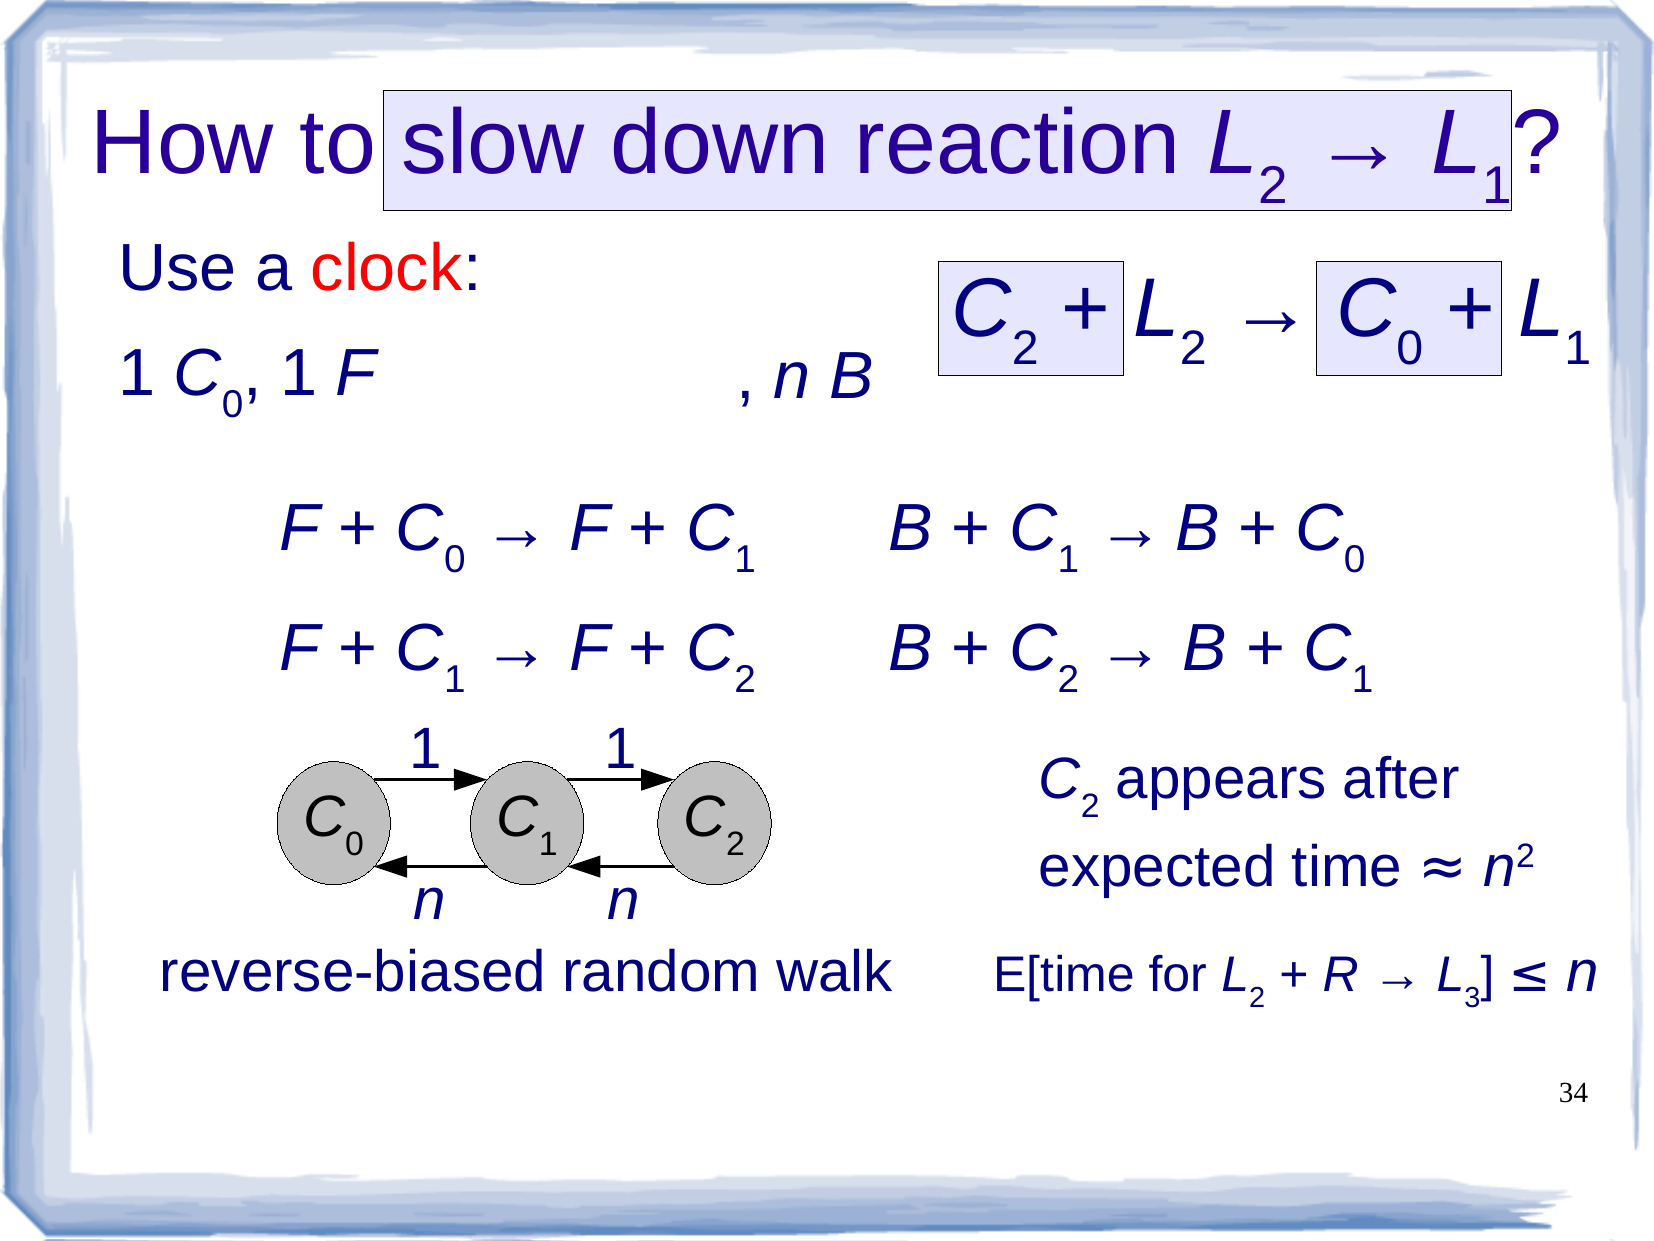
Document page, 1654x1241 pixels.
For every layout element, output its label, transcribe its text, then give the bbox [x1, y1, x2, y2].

text_box F + C0 → F + C1 F + C1 → F + C2 [279, 490, 783, 701]
text_box n [588, 866, 660, 938]
text_box E[time for L2 + R → L3] ≤ n [979, 937, 1626, 1014]
title How to slow down reaction L2 → L1? [82, 49, 1571, 257]
text_box C2 + L2 → C0 + L1 [949, 261, 1595, 376]
text_box n [394, 866, 465, 938]
list Use a clock: 1 C0, 1 F [118, 230, 541, 426]
text_box C2 [657, 761, 772, 885]
text_box B + C1 → B + C0 B + C2 → B + C1 [888, 490, 1403, 701]
text_box , n B [736, 338, 904, 414]
picture [0, 0, 1654, 1241]
text_box C2 appears after expected time ≈ n2 [1038, 745, 1596, 896]
text_box 1 [390, 716, 461, 792]
text_box 1 [585, 716, 656, 792]
text_box C0 [277, 761, 391, 885]
text_box reverse-biased random walk [101, 938, 953, 1014]
text_box [938, 261, 949, 376]
text_box C1 [470, 761, 584, 885]
